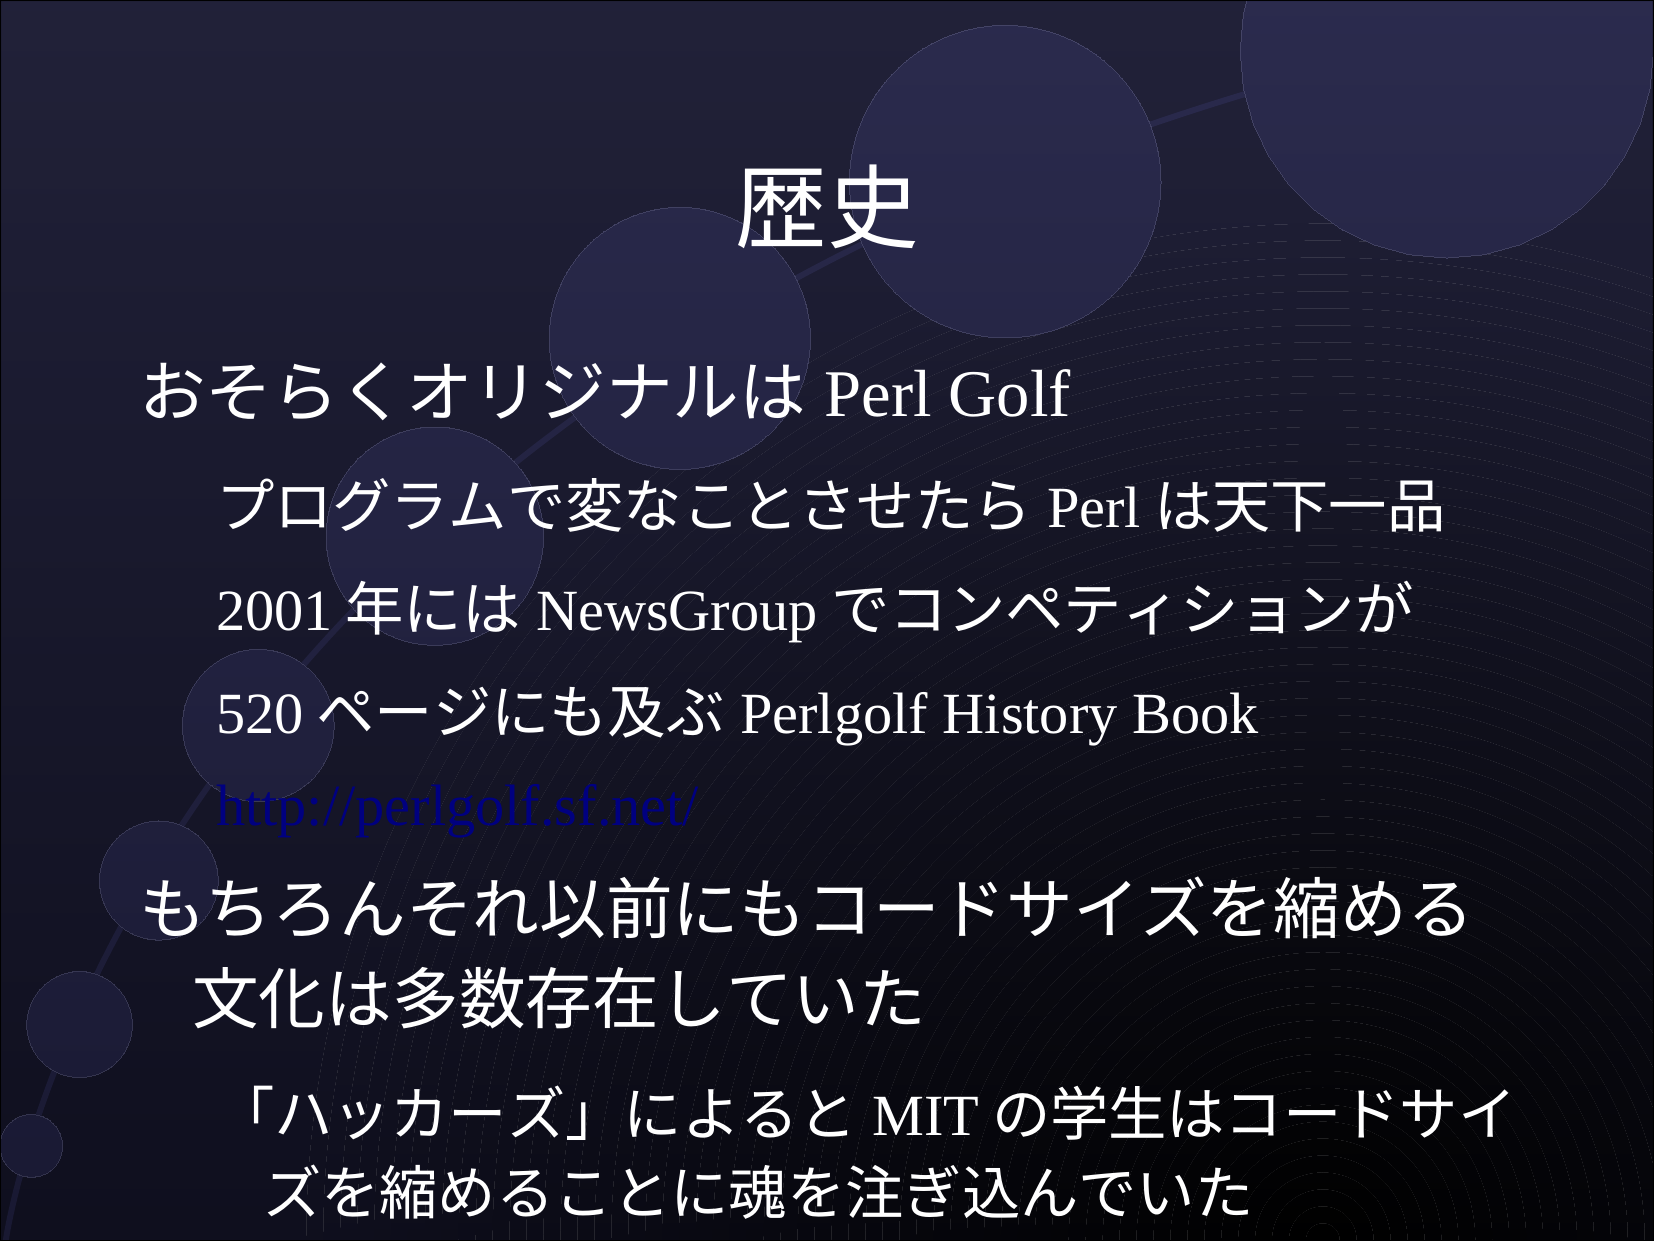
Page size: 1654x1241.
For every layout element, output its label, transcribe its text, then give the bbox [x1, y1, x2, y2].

title 歴史 [121, 102, 1534, 311]
list おそらくオリジナルはPerl Golf プログラムで変なことさせたらPerlは天下一品 2001年にはNewsGroupでコンペティションが 520ページにも及ぶPerlgolf History Book http://perlgolf.sf.net/ もちろんそれ以前にもコードサイズを縮める文化は多数存在していた 「ハッカーズ」によるとMITの学生はコードサイズを縮めることに魂を注ぎ込んでいた IOCCCにも短いコードは何度も登場 [121, 344, 1534, 1181]
